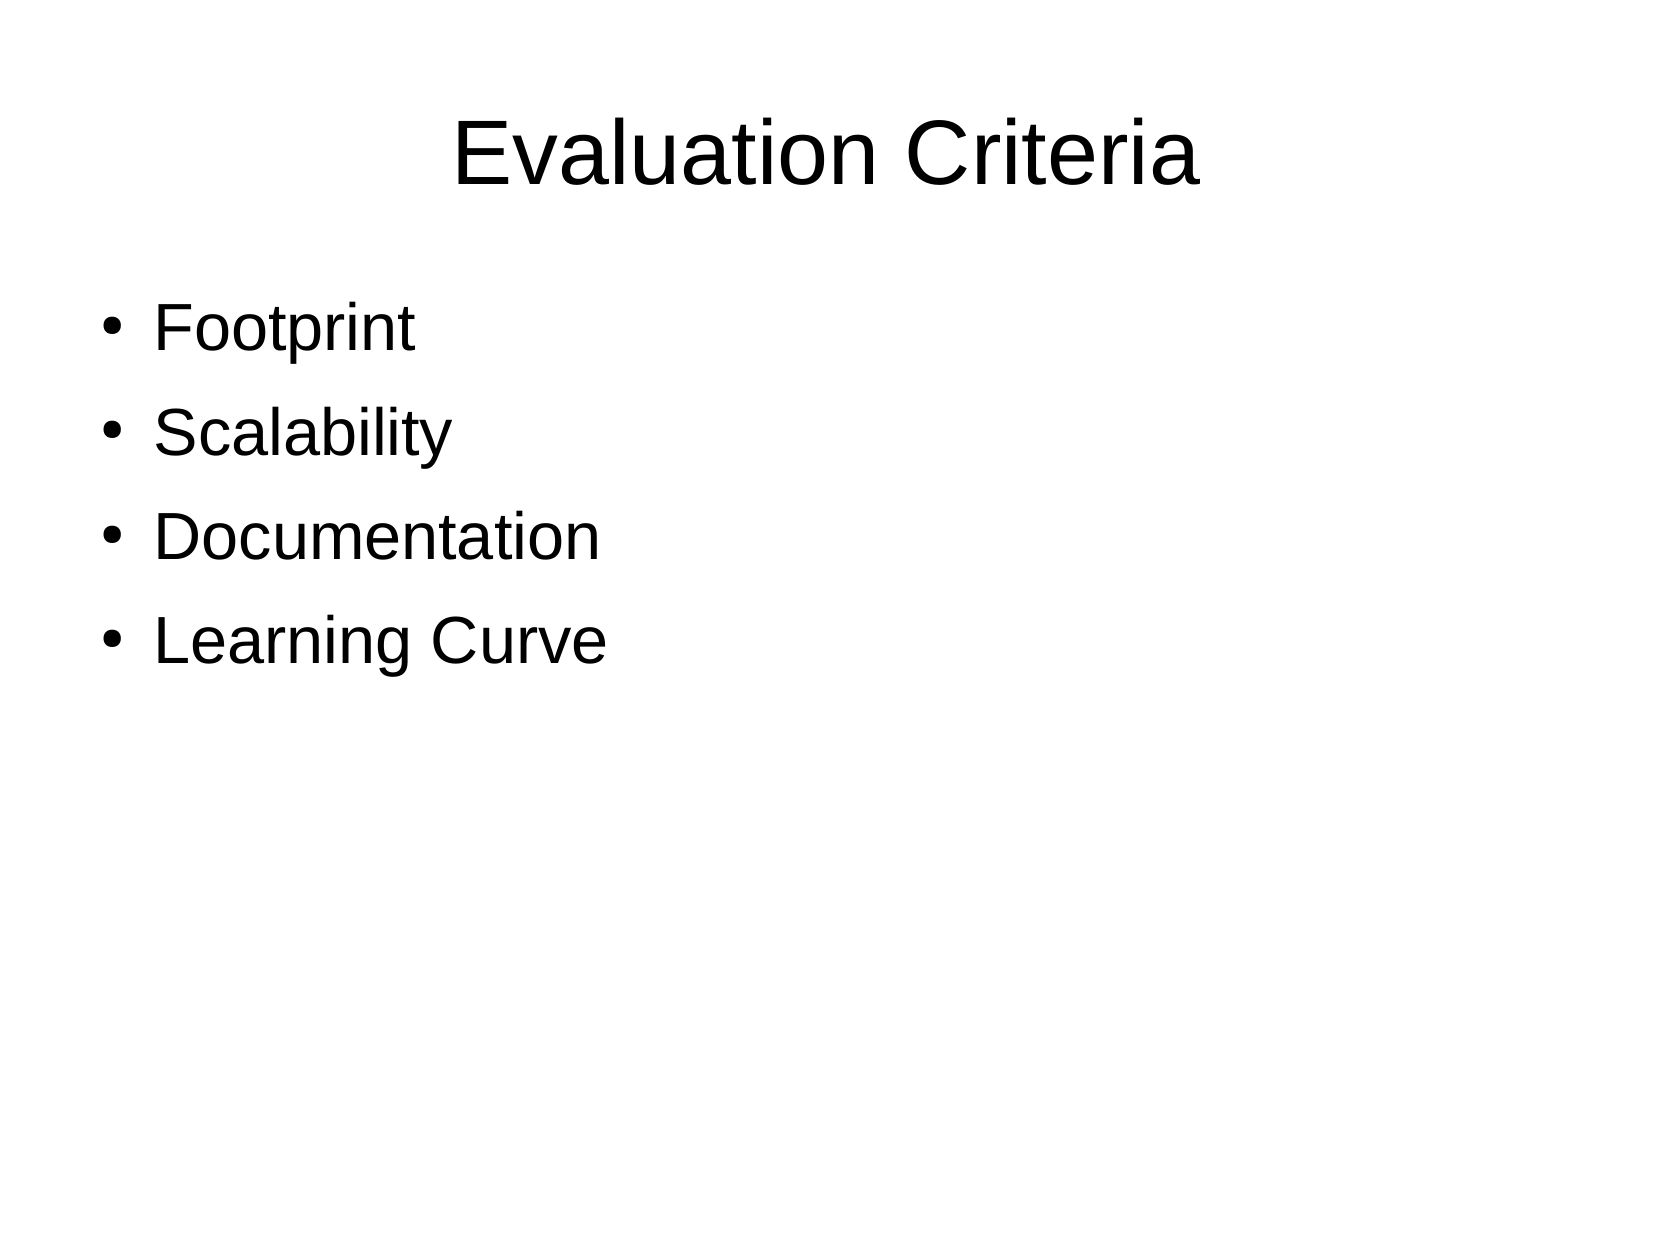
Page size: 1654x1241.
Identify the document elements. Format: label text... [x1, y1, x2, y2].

title Evaluation Criteria [82, 49, 1571, 257]
list Footprint Scalability Documentation Learning Curve [82, 290, 1571, 1109]
